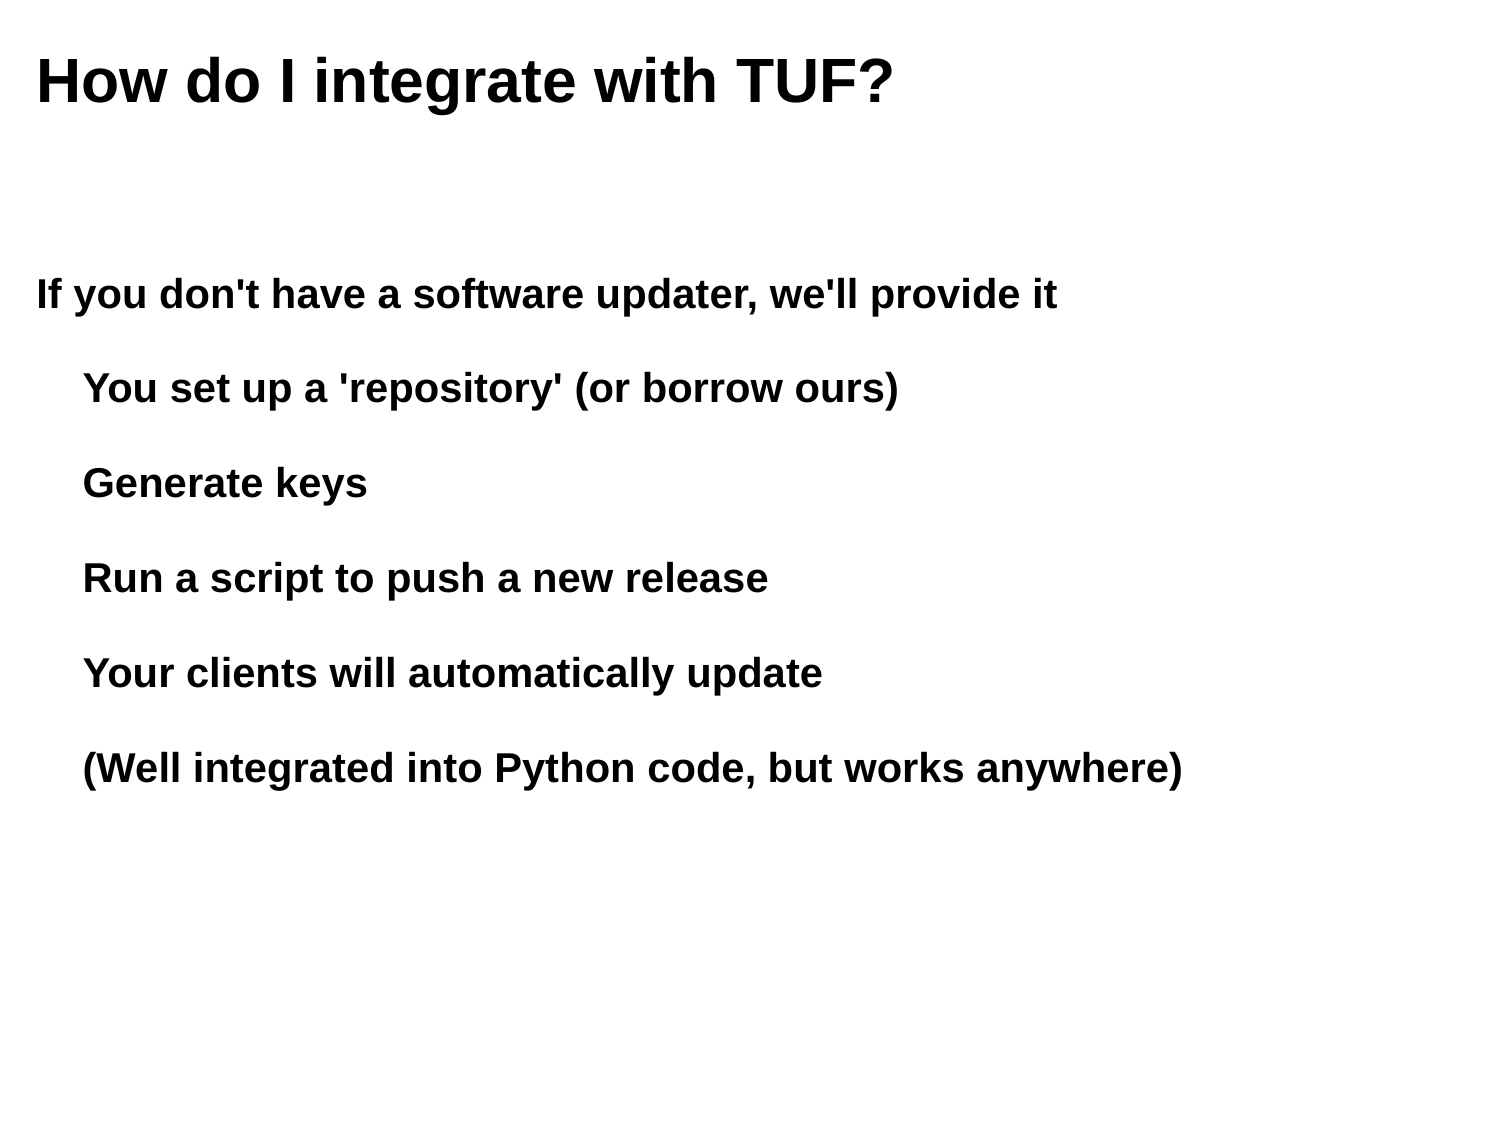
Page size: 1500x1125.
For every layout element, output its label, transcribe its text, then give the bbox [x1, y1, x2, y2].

list If you don't have a software updater, we'll provide it You set up a 'repository' (or borrow ours) Generate keys Run a script to push a new release Your clients will automatically update (Well integrated into Python code, but works anywhere) [36, 270, 1464, 1080]
title How do I integrate with TUF? [36, 45, 1464, 180]
